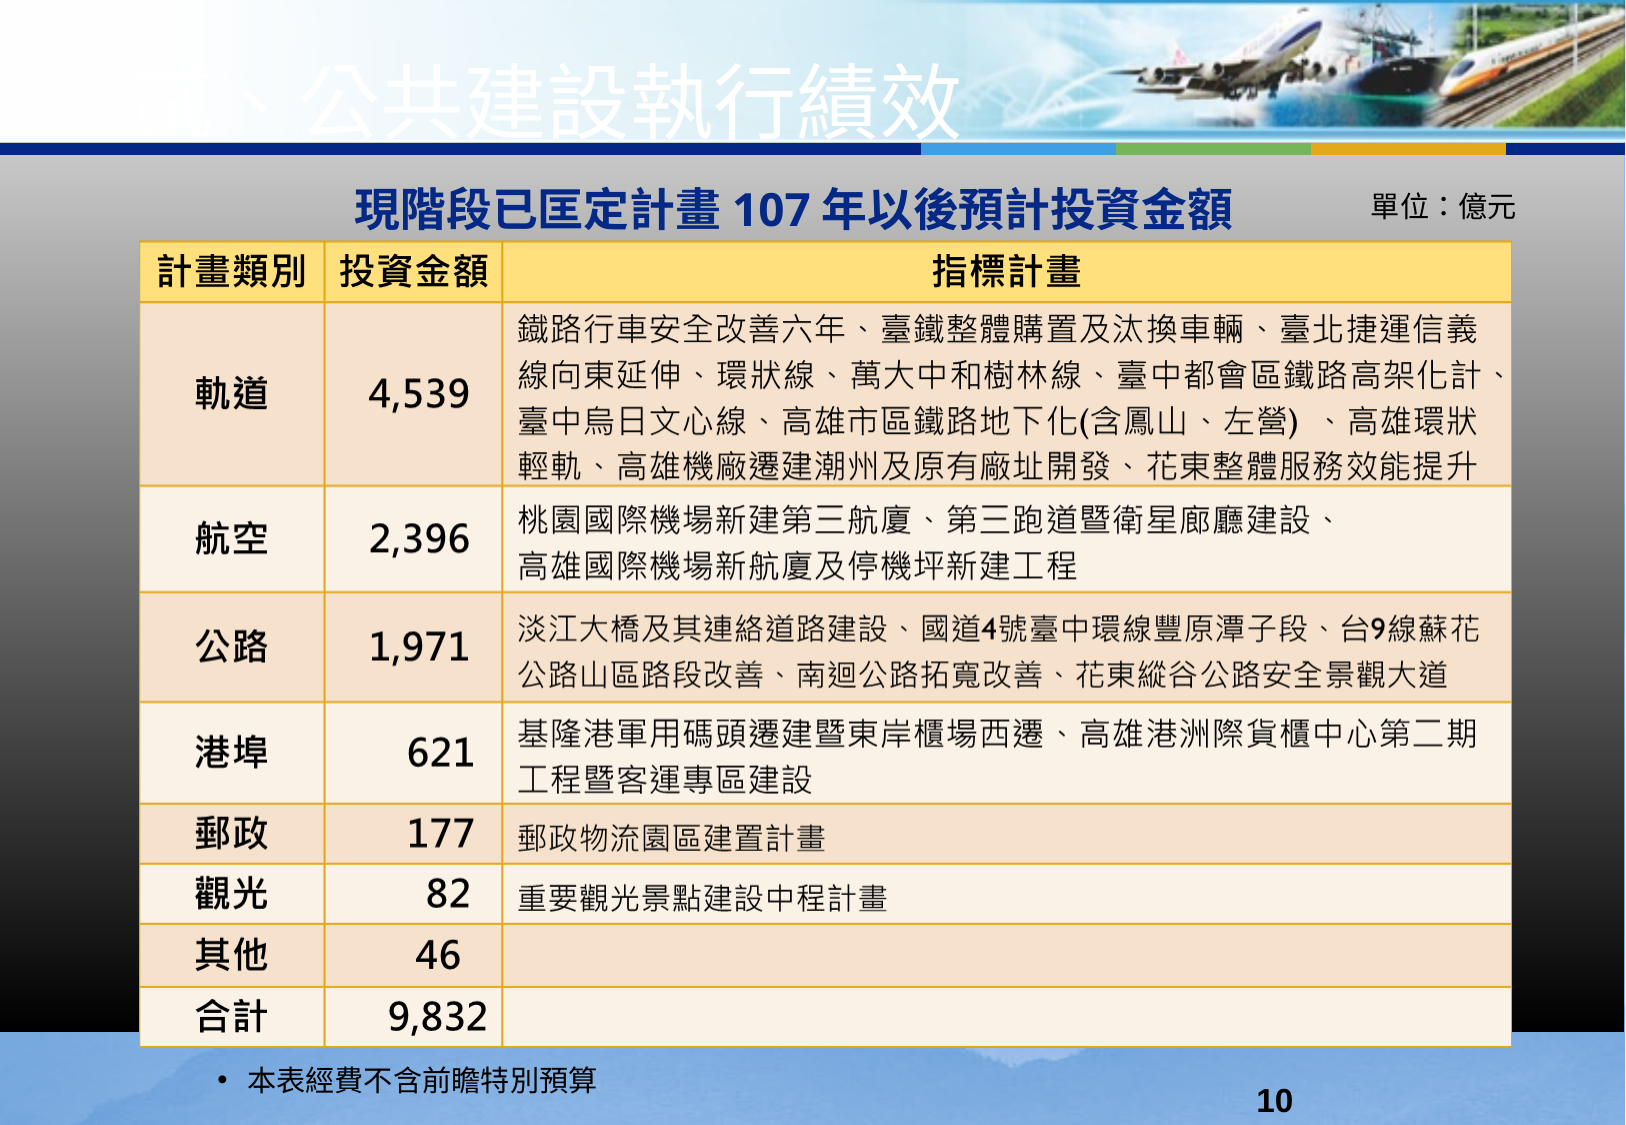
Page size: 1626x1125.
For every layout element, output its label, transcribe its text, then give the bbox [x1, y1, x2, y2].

text_box 本表經費不含前瞻特別預算 [199, 1046, 1356, 1106]
text_box 單位：億元 [1355, 181, 1534, 232]
text_box 貳、公共建設執行績效 [115, 42, 1590, 143]
text_box 10 [1241, 1071, 1621, 1125]
list 現階段已匡定計畫107年以後預計投資金額 [339, 172, 1274, 237]
picture [139, 237, 1512, 1063]
